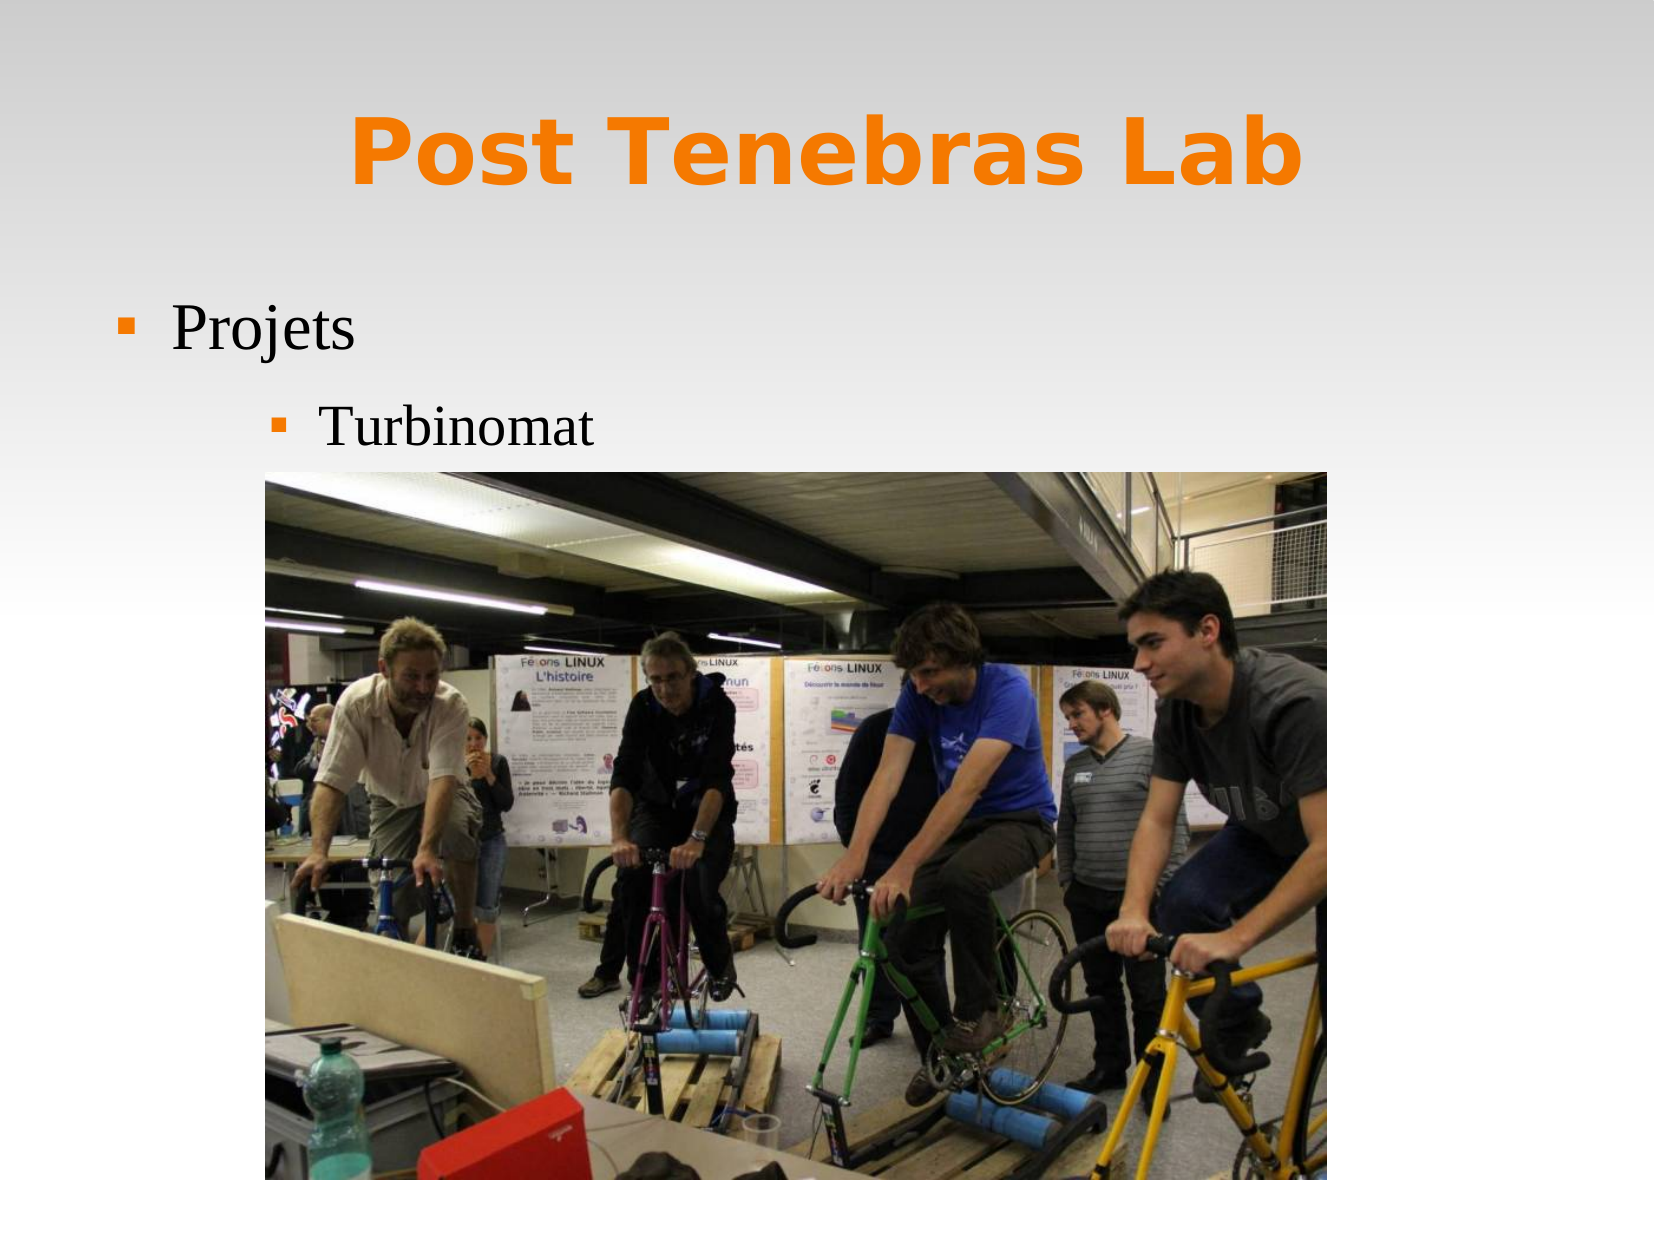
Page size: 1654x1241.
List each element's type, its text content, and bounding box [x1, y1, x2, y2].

picture [265, 472, 1327, 1180]
title Post Tenebras Lab [82, 56, 1571, 250]
list Projets Turbinomat [82, 290, 1571, 1094]
